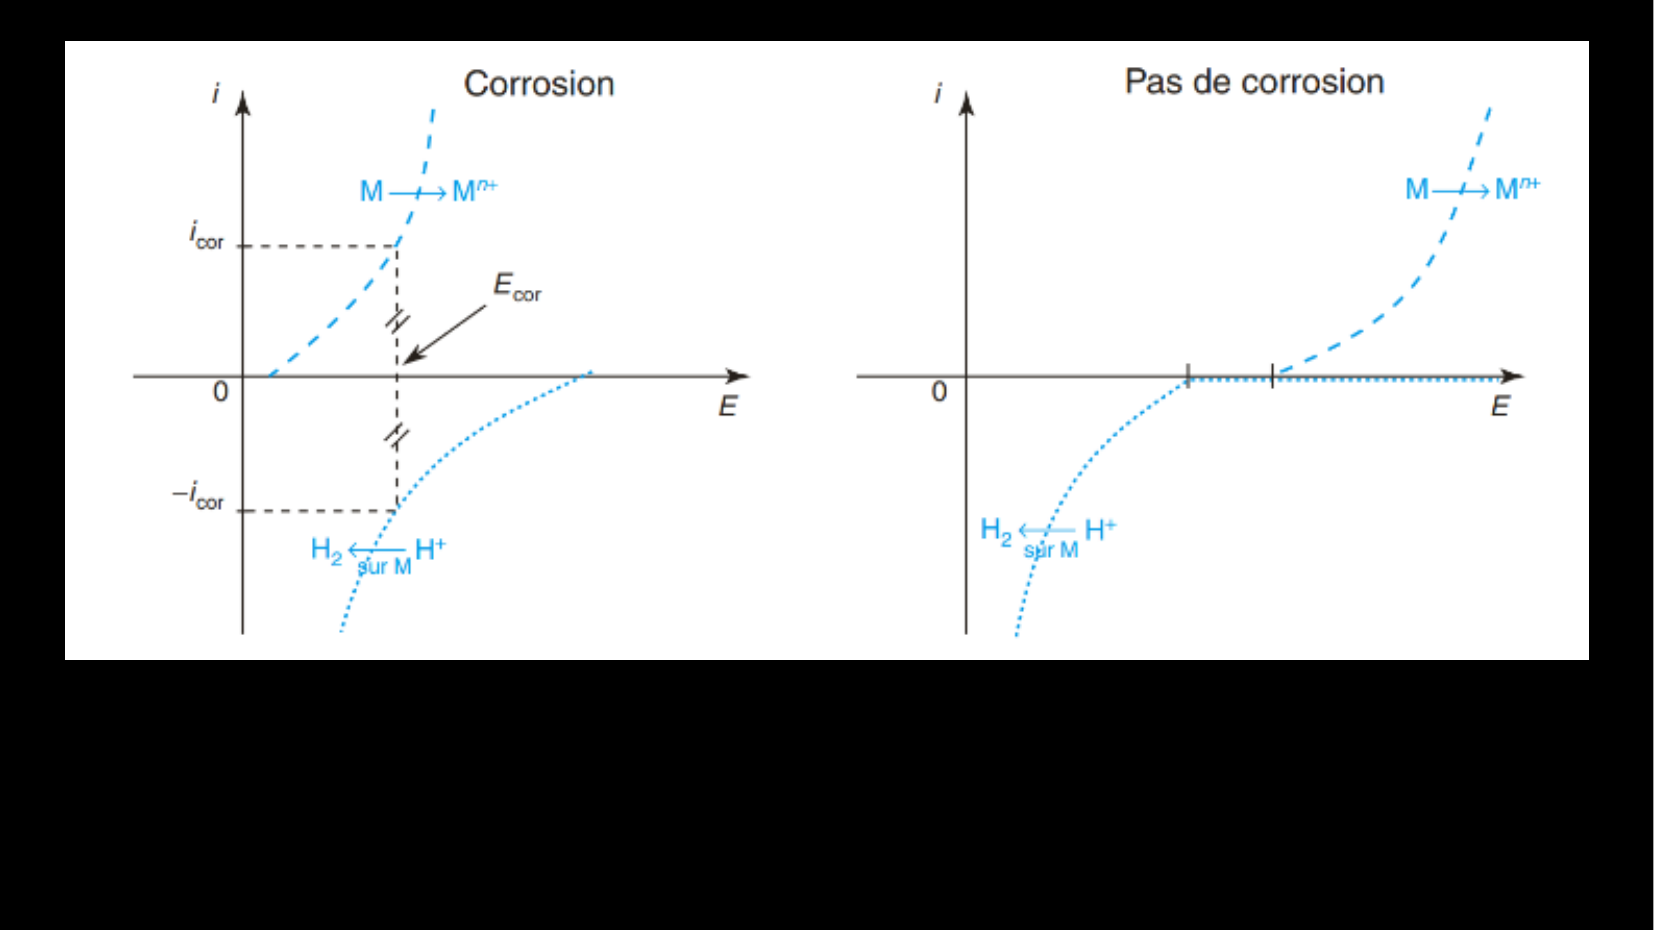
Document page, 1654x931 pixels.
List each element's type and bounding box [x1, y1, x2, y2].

picture [65, 41, 1589, 661]
